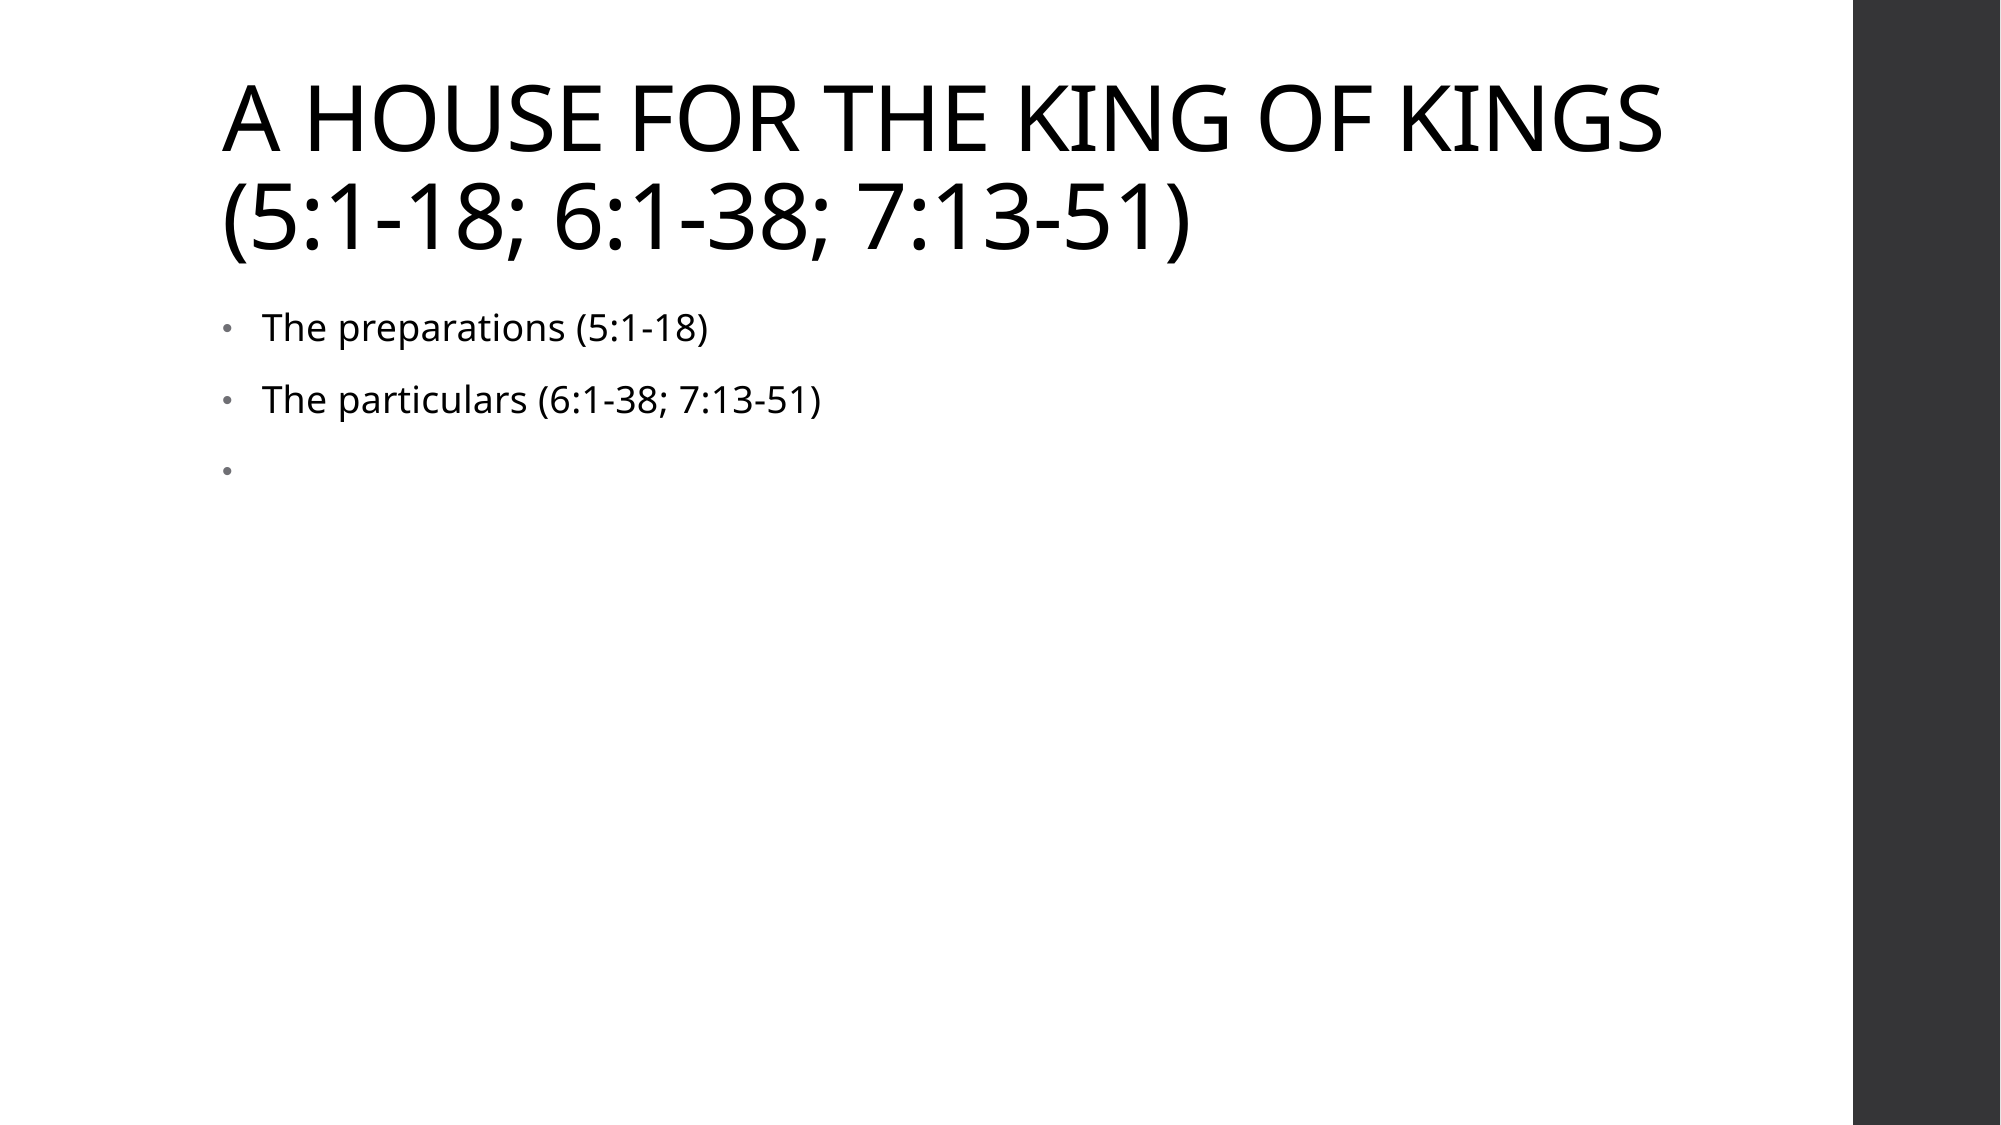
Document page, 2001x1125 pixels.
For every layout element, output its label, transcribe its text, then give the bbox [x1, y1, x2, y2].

list The preparations (5:1-18) The particulars (6:1-38; 7:13-51) [206, 299, 1617, 1014]
title A HOUSE FOR THE KING OF KINGS (5:1-18; 6:1-38; 7:13-51) [206, 60, 1797, 278]
